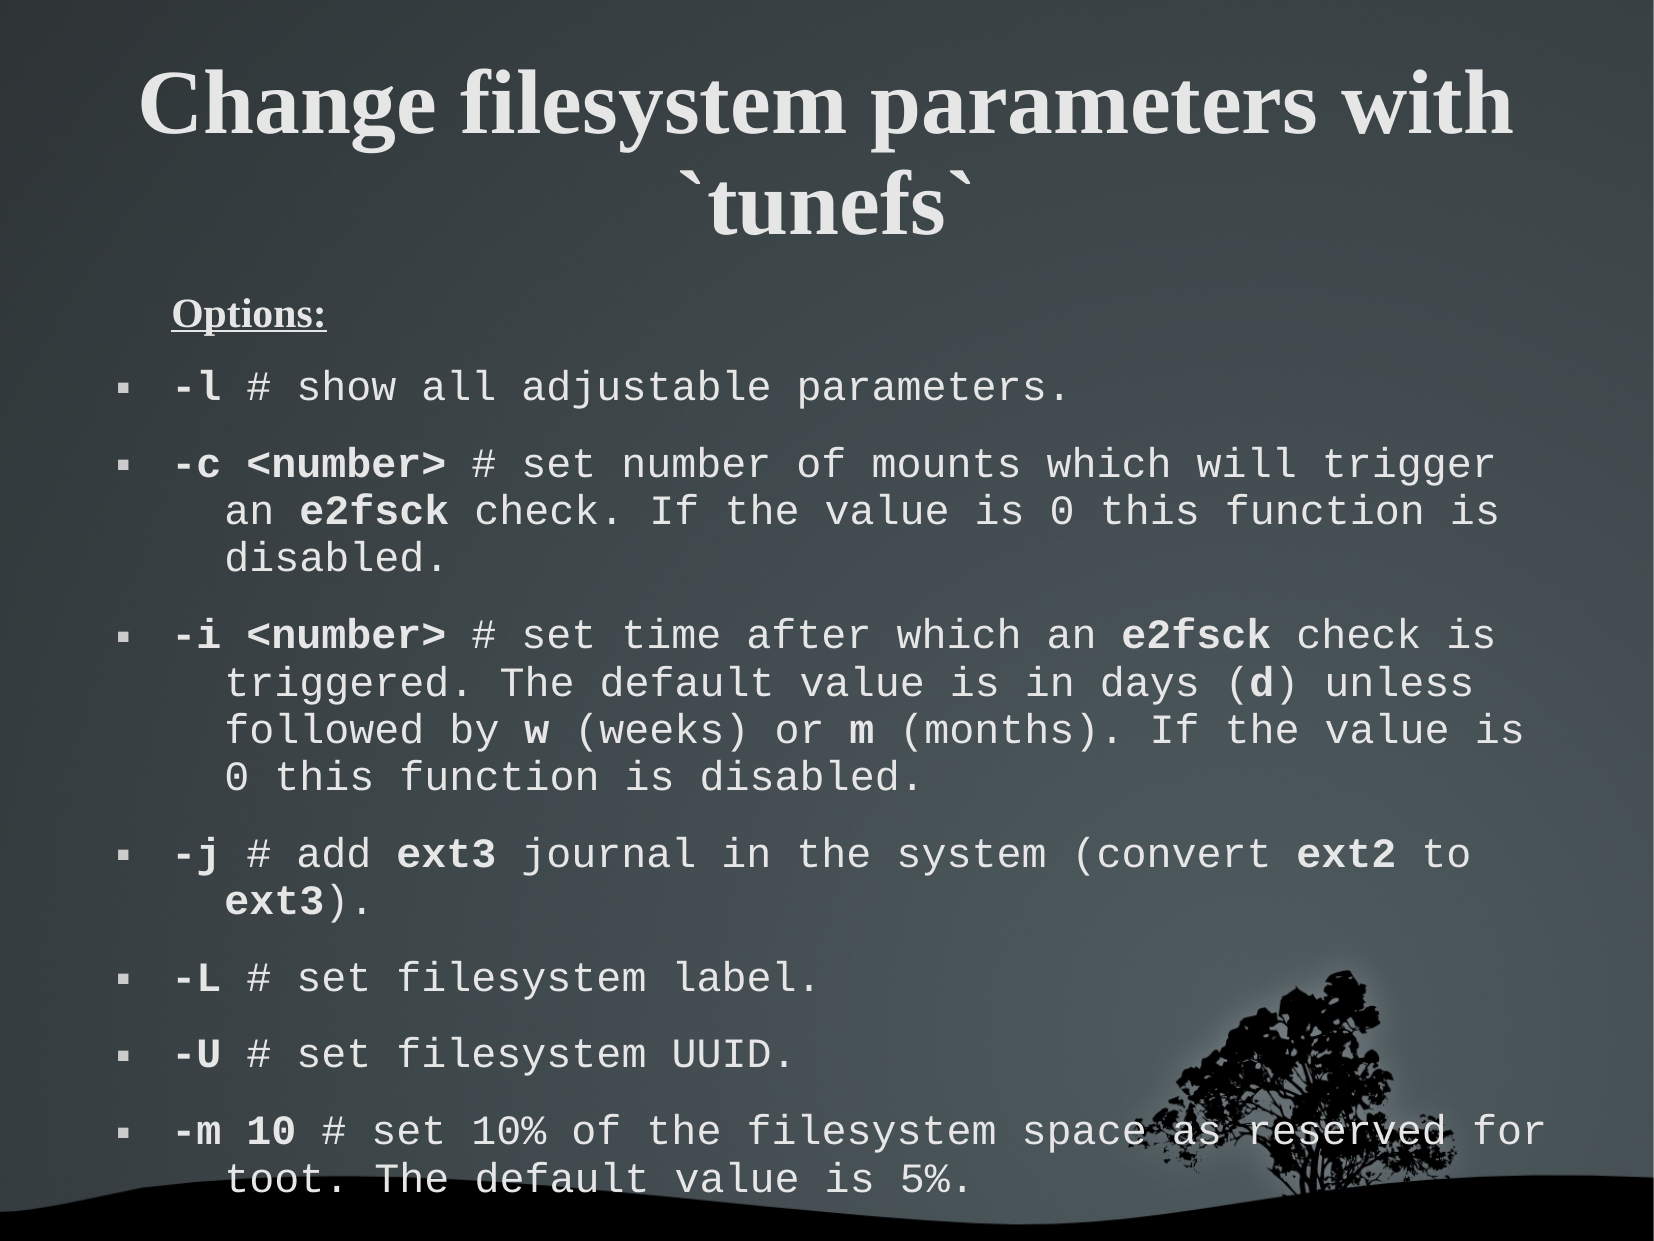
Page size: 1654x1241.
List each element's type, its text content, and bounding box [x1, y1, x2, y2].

picture [0, 0, 1654, 1241]
title Change filesystem parameters with `tunefs` [82, 33, 1571, 273]
list Options: -l # show all adjustable parameters. -c <number> # set number of mounts which will trigger an e2fsck check. If the value is 0 this function is disabled. -i <number> # set time after which an e2fsck check is triggered. The default value is in days (d) unless followed by w (weeks) or m (months). If the value is 0 this function is disabled. -j # add ext3 journal in the system (convert ext2 to ext3). -L # set filesystem label. -U # set filesystem UUID. -m 10 # set 10% of the filesystem space as reserved for toot. The default value is 5%. [82, 290, 1571, 1205]
